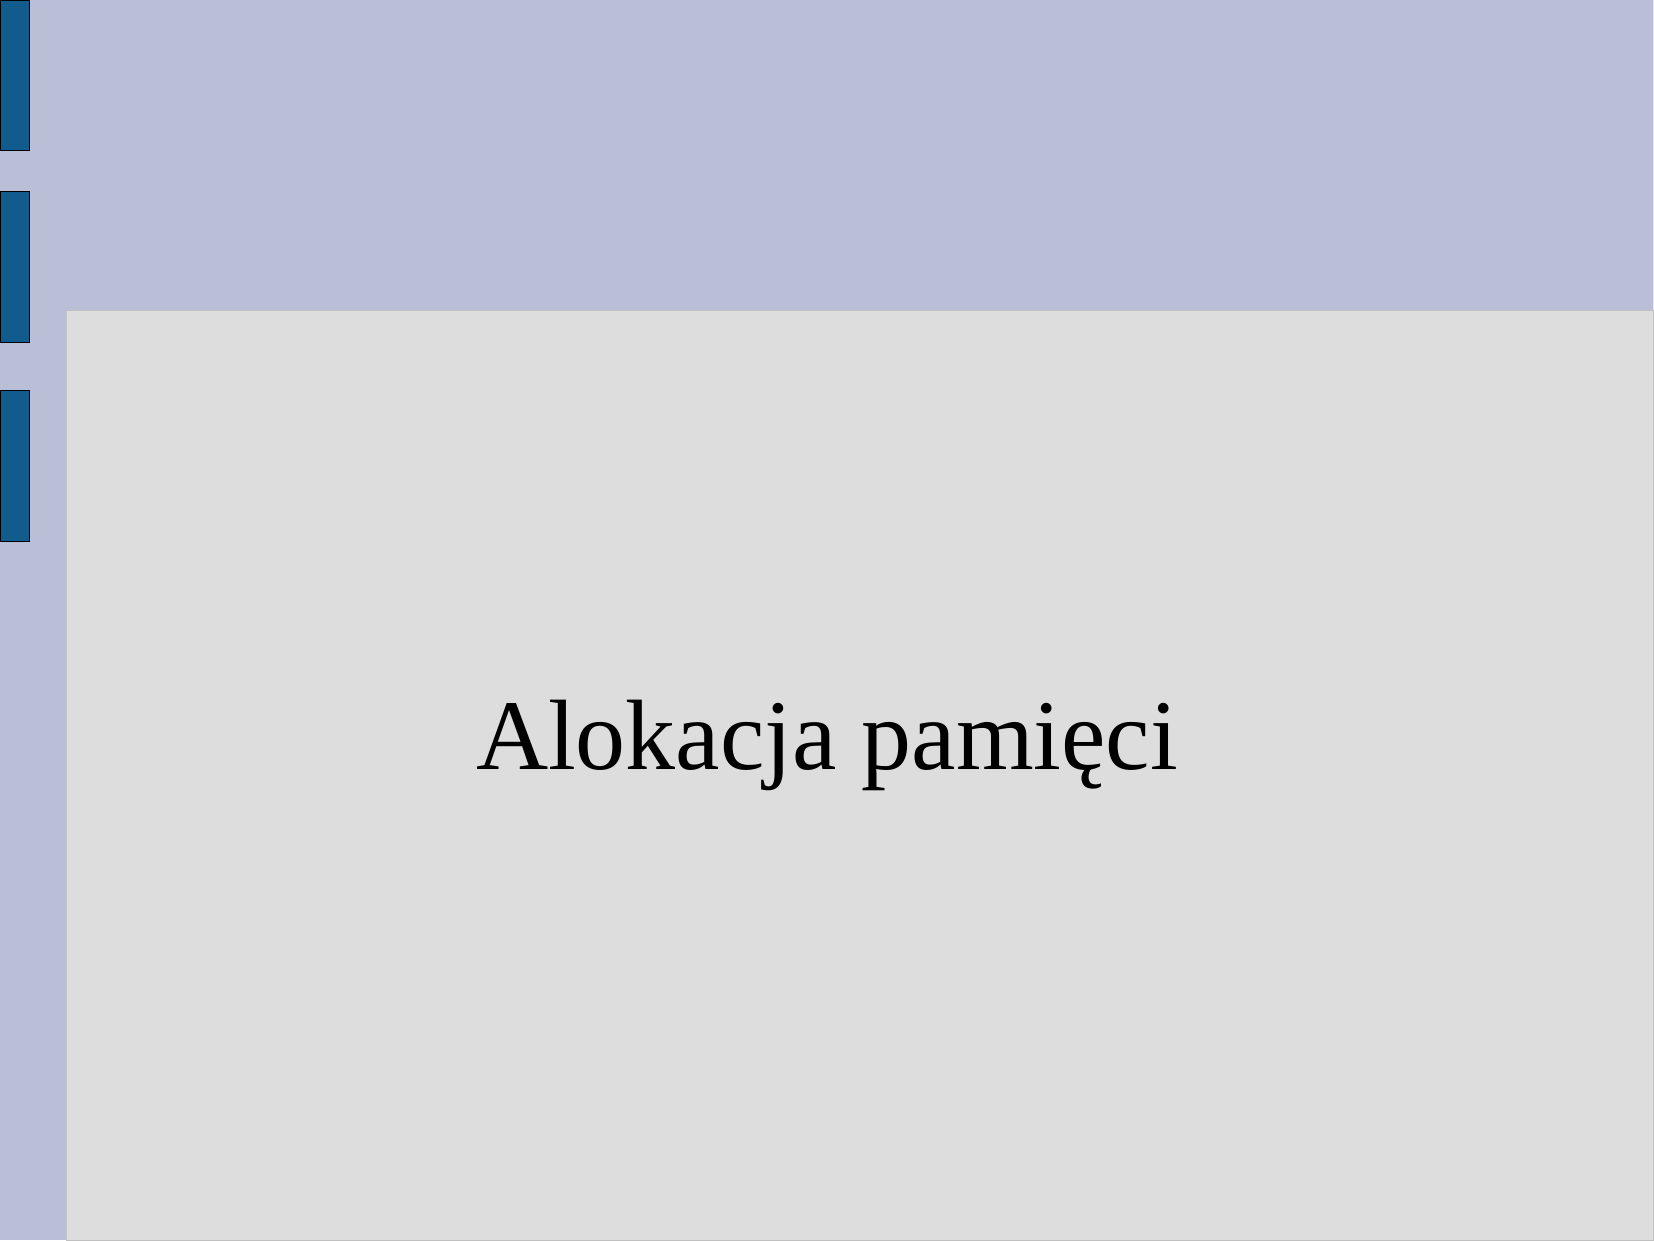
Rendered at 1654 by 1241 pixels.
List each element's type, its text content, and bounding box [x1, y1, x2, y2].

subtitle Alokacja pamięci [121, 344, 1534, 1127]
